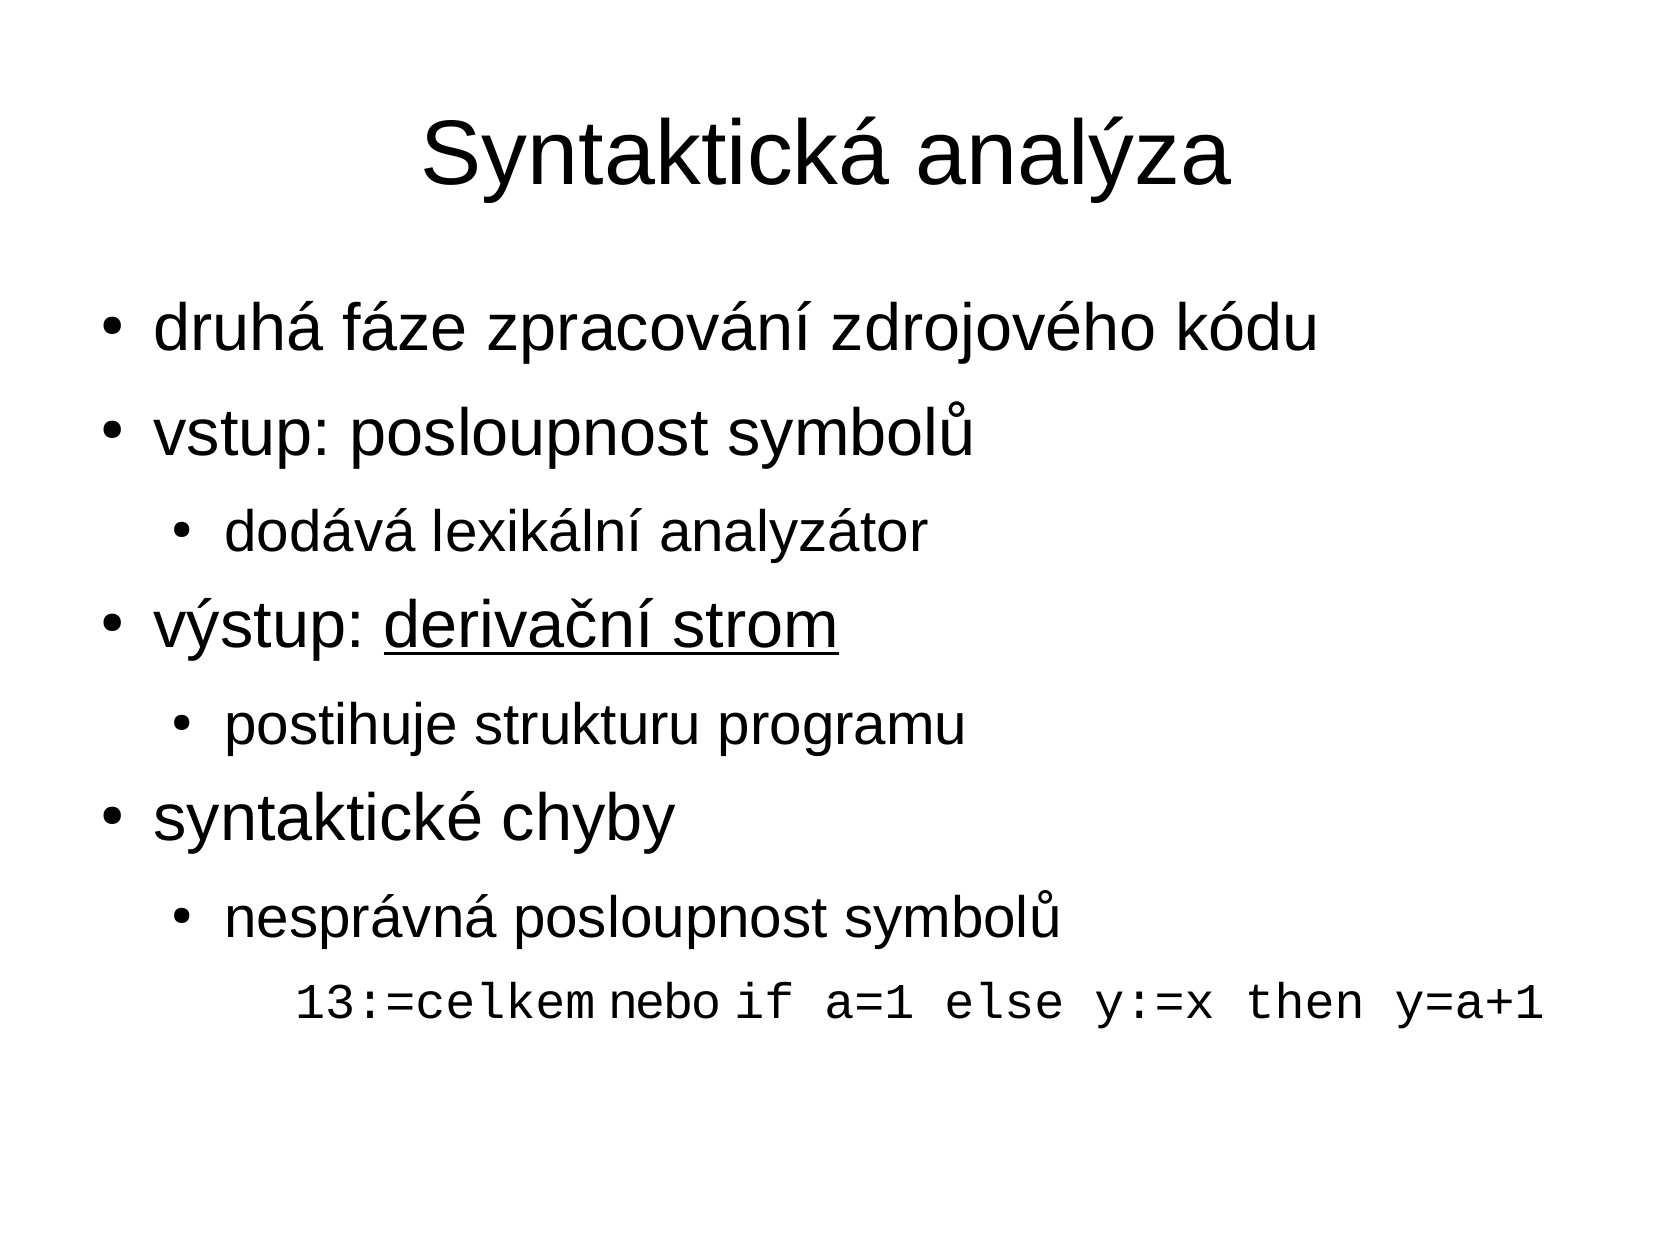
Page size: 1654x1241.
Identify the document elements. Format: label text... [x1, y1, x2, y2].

title Syntaktická analýza [82, 56, 1571, 250]
list druhá fáze zpracování zdrojového kódu vstup: posloupnost symbolů dodává lexikální analyzátor výstup: derivační strom postihuje strukturu programu syntaktické chyby nesprávná posloupnost symbolů 13:=celkem nebo if a=1 else y:=x then y=a+1 [82, 290, 1571, 1094]
